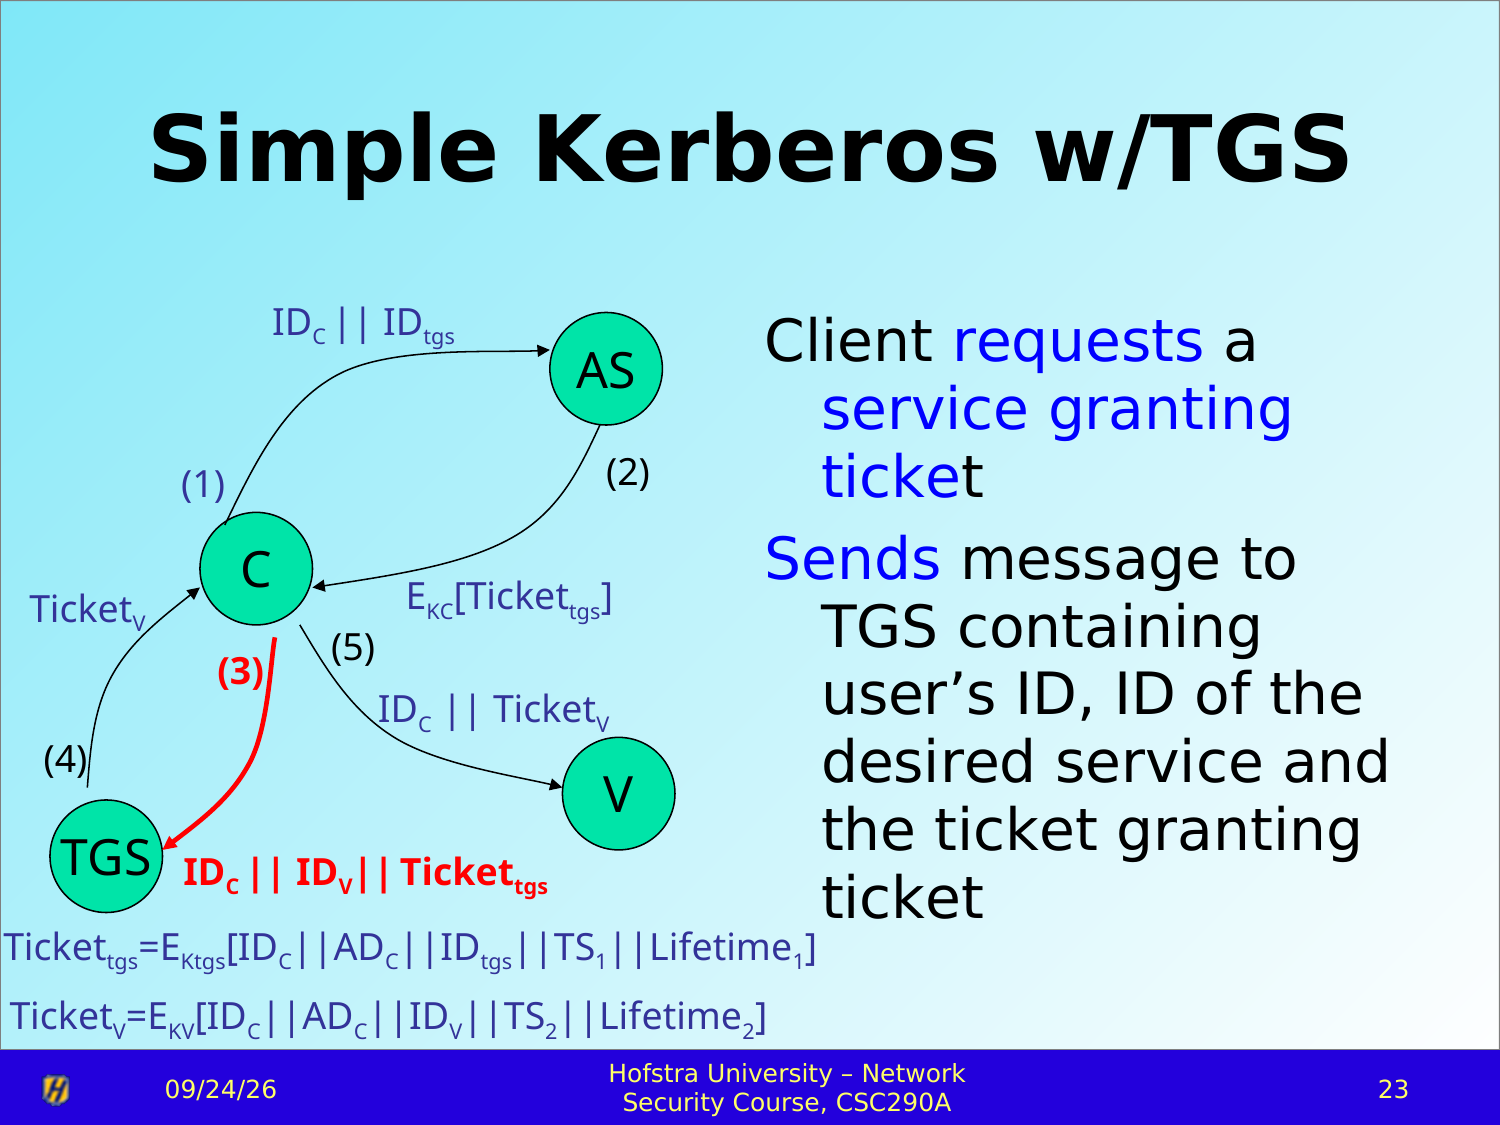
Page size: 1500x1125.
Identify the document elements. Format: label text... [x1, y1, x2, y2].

text_box (2) [591, 437, 675, 504]
text_box C [199, 512, 313, 625]
text_box TicketV=EKV[IDC||ADC||IDV||TS2||Lifetime2] [0, 982, 792, 1054]
picture [37, 1072, 76, 1110]
text_box TicketV [12, 574, 163, 647]
text_box TGS [49, 799, 163, 912]
text_box (3) [202, 637, 289, 704]
title Simple Kerberos w/TGS [112, 84, 1391, 212]
text_box (4) [28, 724, 113, 792]
text_box (1) [166, 449, 250, 517]
text_box EKC[Tickettgs] [390, 562, 638, 634]
text_box IDC || TicketV [363, 674, 634, 747]
text_box IDC || IDV|| Tickettgs [168, 837, 564, 909]
text_box AS [549, 312, 663, 426]
text_box (5) [316, 612, 400, 679]
text_box Tickettgs=EKtgs[IDC||ADC||IDtgs||TS1||Lifetime1] [0, 912, 842, 984]
list Client requests a service granting ticket Sends message to TGS containing user’s ID, ID of the desired service and the ticket granting ticket [750, 299, 1438, 976]
text_box IDC || IDtgs [257, 287, 476, 359]
text_box V [562, 739, 676, 850]
